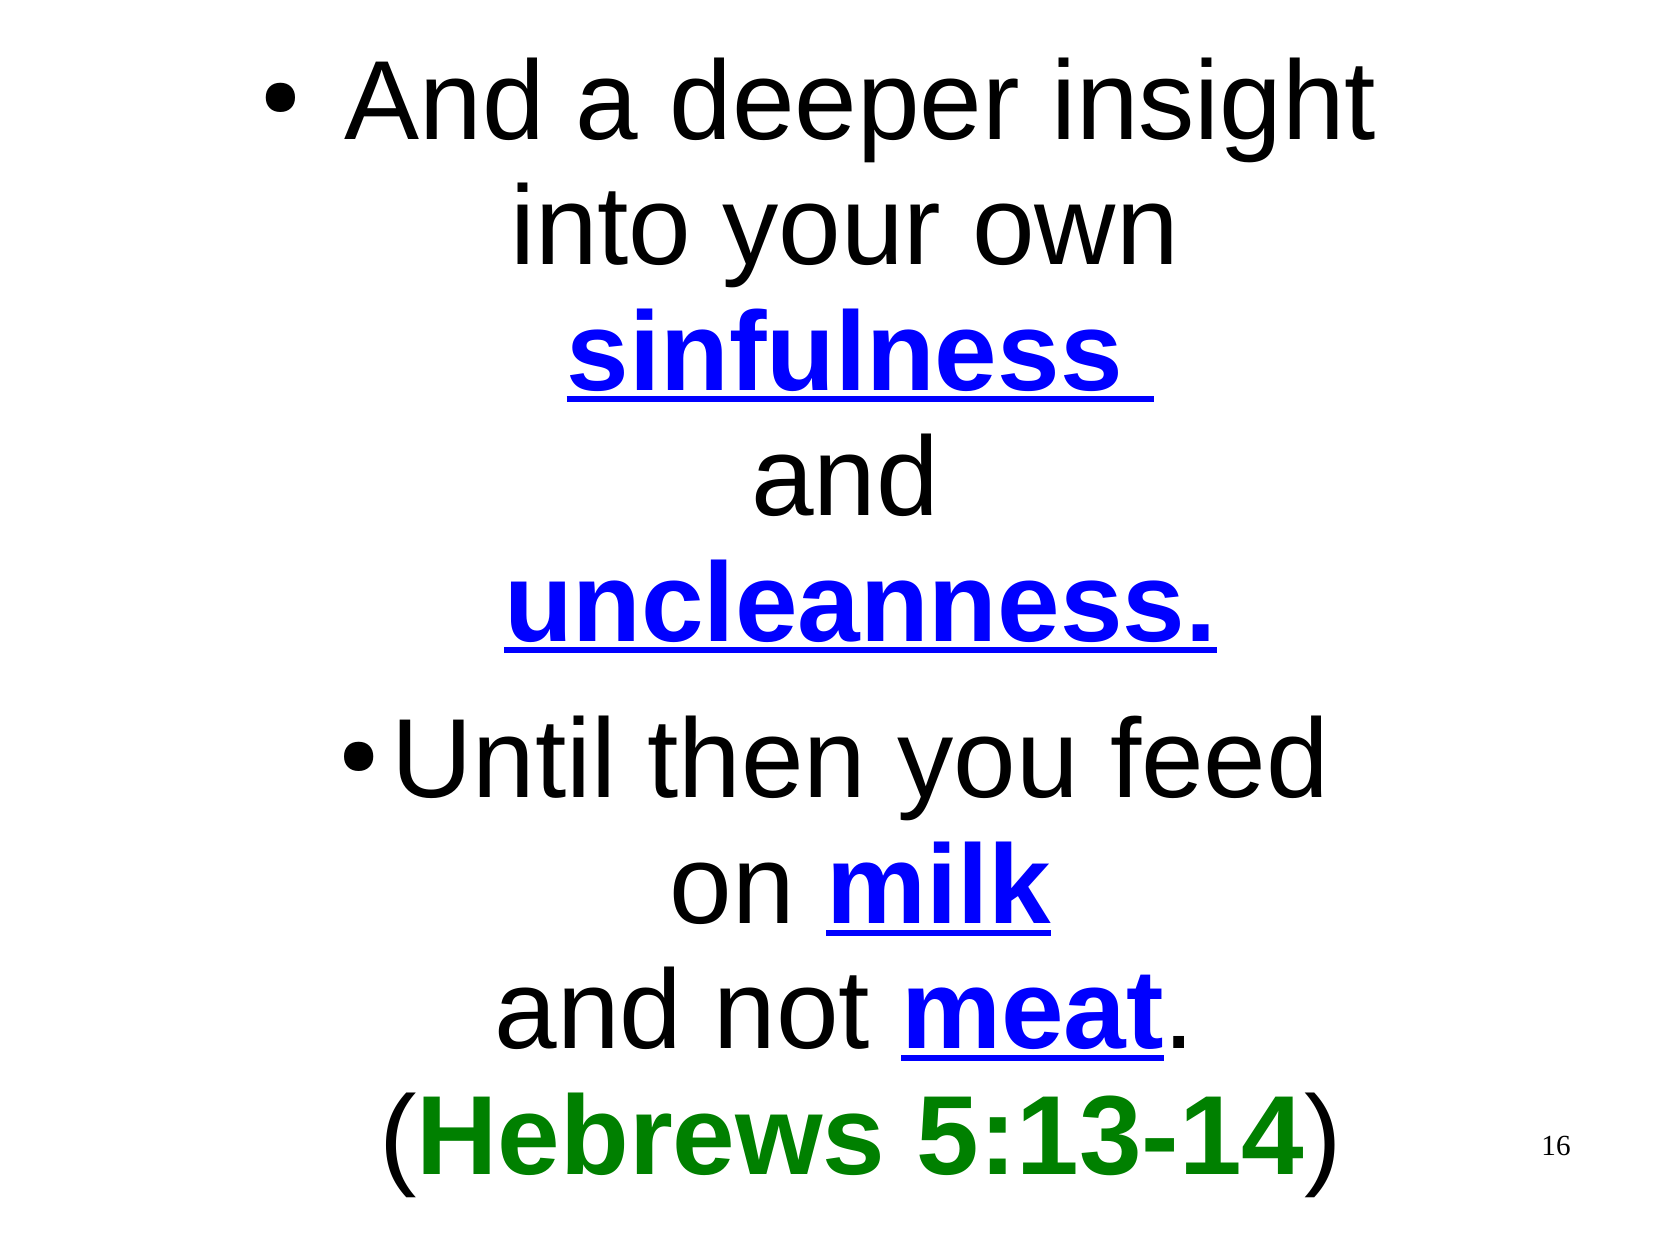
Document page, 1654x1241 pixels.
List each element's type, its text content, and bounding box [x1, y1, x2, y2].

list And a deeper insight into your own sinfulness and uncleanness. Until then you feed on milk and not meat. (Hebrews 5:13-14) [37, 37, 1613, 1238]
